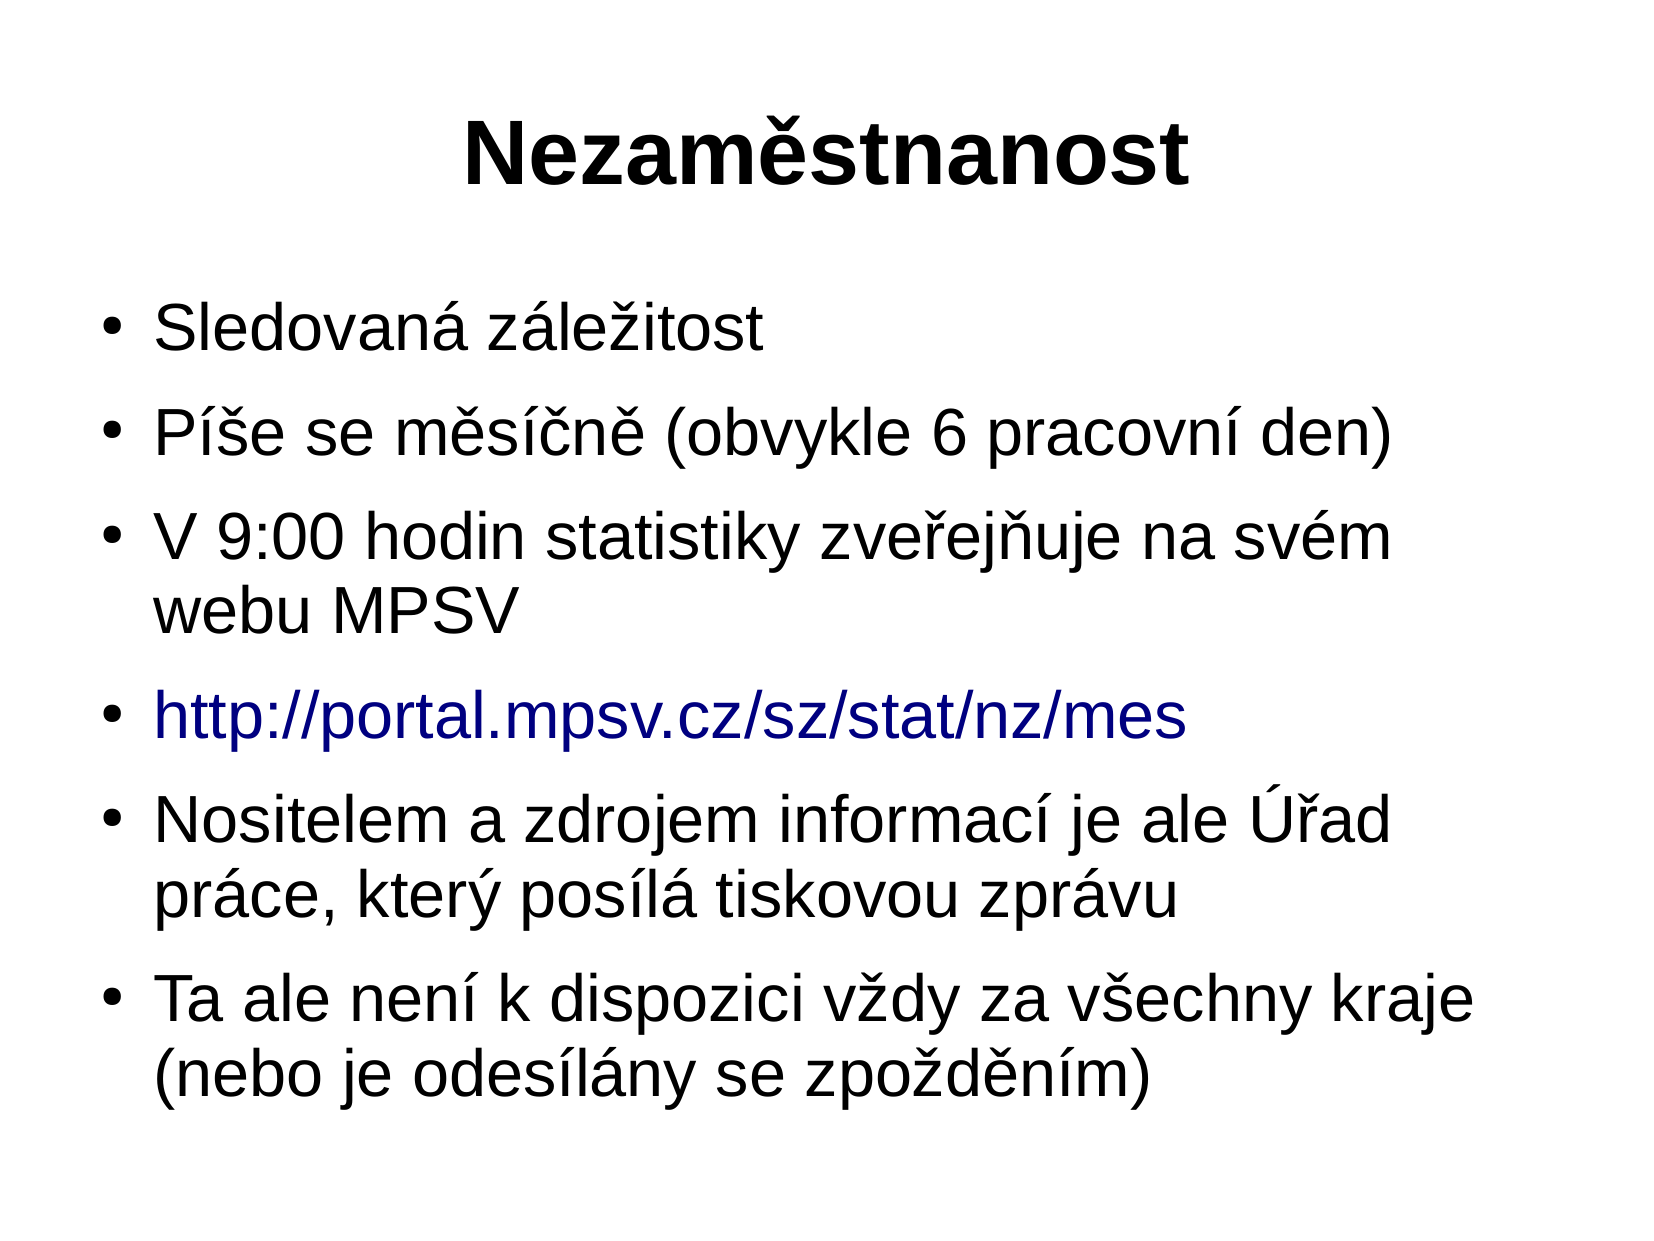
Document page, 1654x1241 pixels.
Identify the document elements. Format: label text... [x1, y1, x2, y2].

title Nezaměstnanost [82, 49, 1571, 257]
list Sledovaná záležitost Píše se měsíčně (obvykle 6 pracovní den) V 9:00 hodin statistiky zveřejňuje na svém webu MPSV http://portal.mpsv.cz/sz/stat/nz/mes Nositelem a zdrojem informací je ale Úřad práce, který posílá tiskovou zprávu Ta ale není k dispozici vždy za všechny kraje (nebo je odesílány se zpožděním) [82, 290, 1571, 1111]
